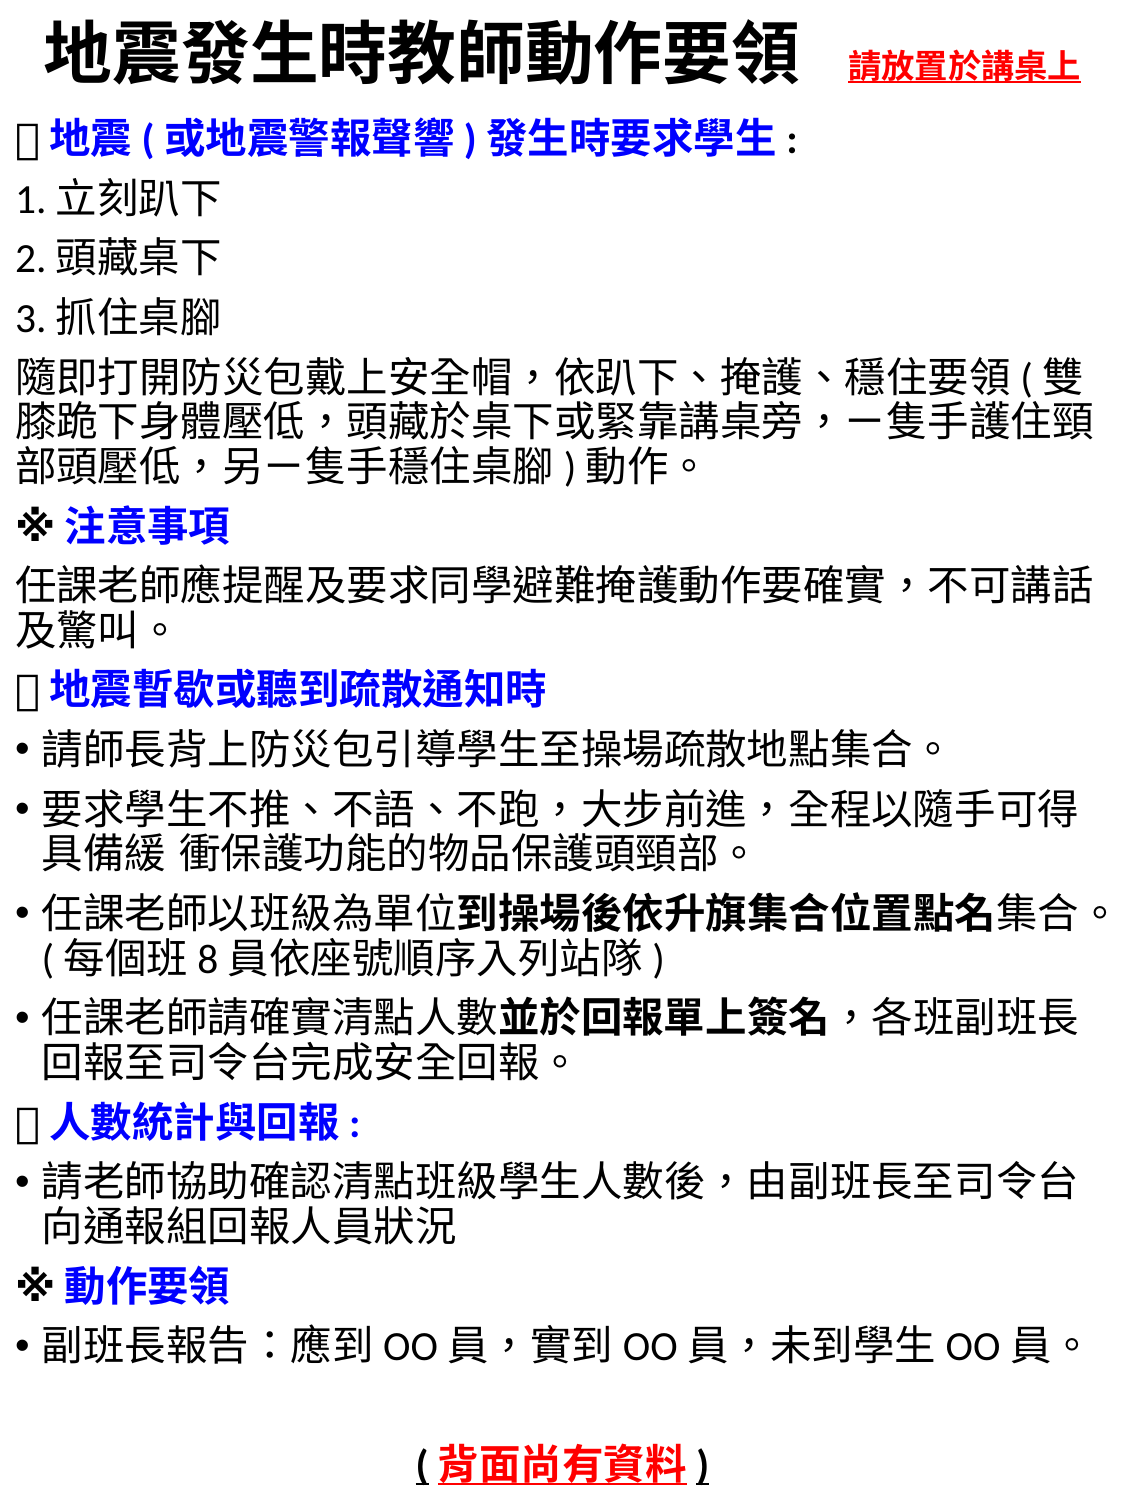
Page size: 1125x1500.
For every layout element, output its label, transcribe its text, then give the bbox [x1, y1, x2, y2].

list 地震(或地震警報聲響)發生時要求學生: 1.立刻趴下 2.頭藏桌下 3.抓住桌腳 隨即打開防災包戴上安全帽，依趴下、掩護、穩住要領(雙膝跪下身體壓低，頭藏於桌下或緊靠講桌旁，ㄧ隻手護住頸部頭壓低，另ㄧ隻手穩住桌腳)動作。 ※注意事項 任課老師應提醒及要求同學避難掩護動作要確實，不可講話及驚叫。 地震暫歇或聽到疏散通知時 請師長背上防災包引導學生至操場疏散地點集合。 要求學生不推、不語、不跑，大步前進，全程以隨手可得具備緩 衝保護功能的物品保護頭頸部。 任課老師以班級為單位到操場後依升旗集合位置點名集合。(每個班8員依座號順序入列站隊) 任課老師請確實清點人數並於回報單上簽名，各班副班長回報至司令台完成安全回報。 人數統計與回報: 請老師協助確認清點班級學生人數後，由副班長至司令台向通報組回報人員狀況 ※動作要領 副班長報告：應到ΟΟ員，實到ΟΟ員，未到學生ΟΟ員。 (背面尚有資料) [0, 110, 1125, 1500]
title 地震發生時教師動作要領 請放置於講桌上 [0, 0, 1125, 110]
